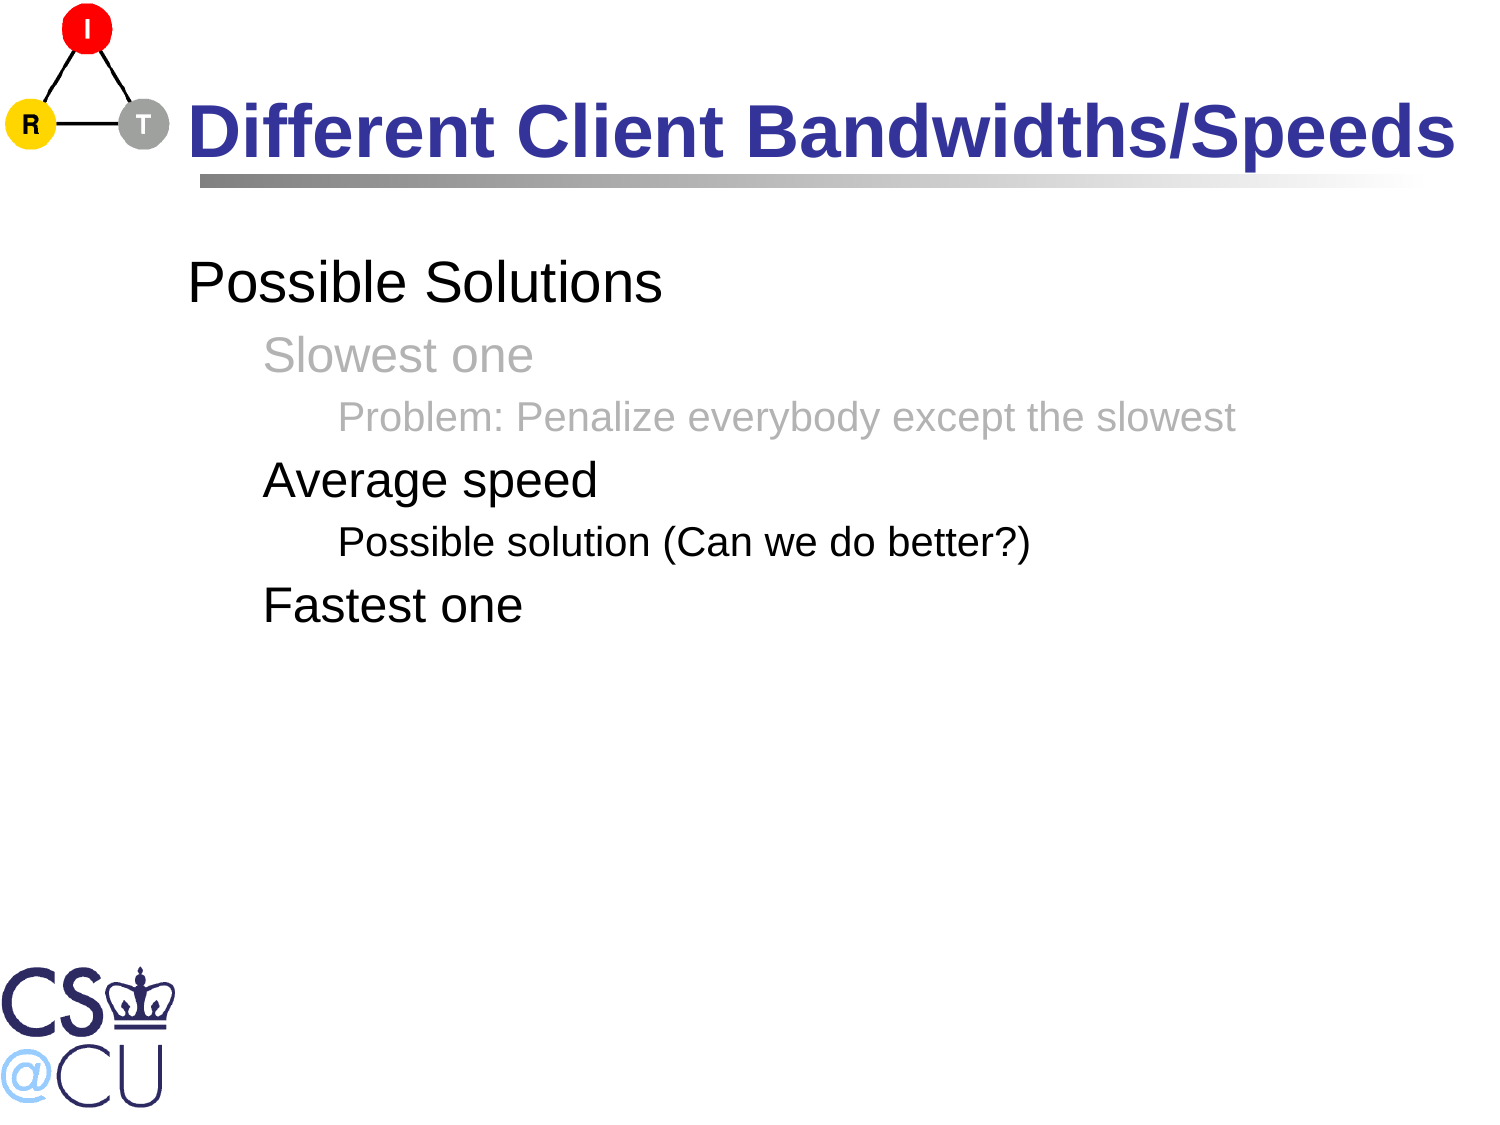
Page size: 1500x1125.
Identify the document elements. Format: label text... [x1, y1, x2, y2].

title Different Client Bandwidths/Speeds [187, 37, 1463, 226]
list Possible Solutions Slowest one Problem: Penalize everybody except the slowest Average speed Possible solution (Can we do better?) Fastest one [187, 249, 1463, 998]
picture [0, 0, 173, 154]
picture [0, 949, 175, 1125]
